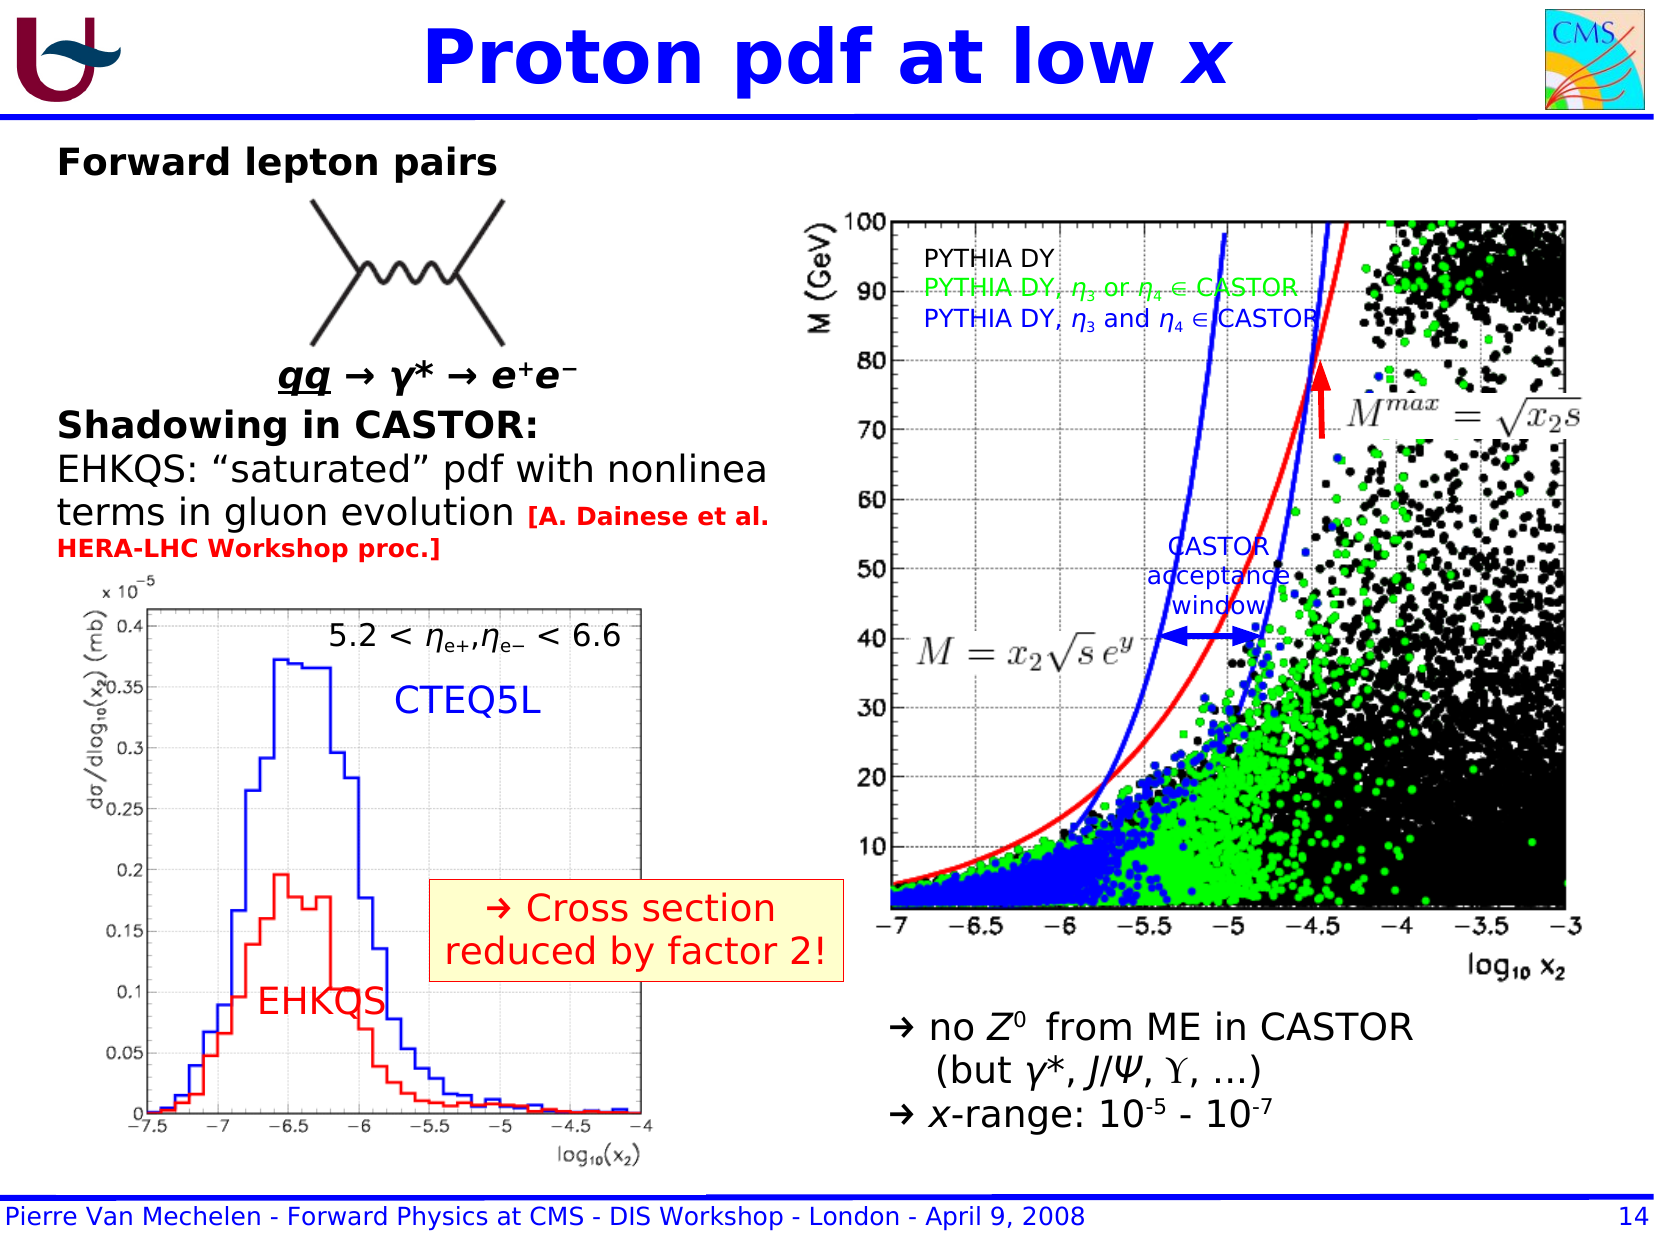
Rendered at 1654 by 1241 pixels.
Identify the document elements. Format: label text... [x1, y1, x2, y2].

title Proton pdf at low x [147, 8, 1506, 107]
picture [9, 10, 128, 109]
text_box PYTHIA DY PYTHIA DY, η3 or η4 ∈ CASTOR PYTHIA DY, η3 and η4 ∈ CASTOR [873, 236, 1380, 344]
text_box CTEQ5L [379, 671, 553, 731]
picture [1545, 9, 1645, 110]
text_box EHKQS [242, 972, 398, 1031]
text_box 5.2 < ηe+,ηe− < 6.6 [313, 609, 640, 665]
picture [767, 133, 1654, 1020]
list Forward lepton pairs Shadowing in CASTOR: EHKQS: “saturated” pdf with nonlinear terms in gluon evolution [A. Dainese et al., HERA-LHC Workshop proc.] [38, 140, 767, 637]
text_box → Cross section reduced by factor 2! [429, 879, 836, 982]
picture [56, 637, 706, 1195]
text_box CASTOR acceptance window [1132, 524, 1307, 628]
text_box → no Z0 from ME in CASTOR (but γ*, J/Ψ, , ...) → x-range: 10-5 - 10-7 [872, 997, 1597, 1146]
